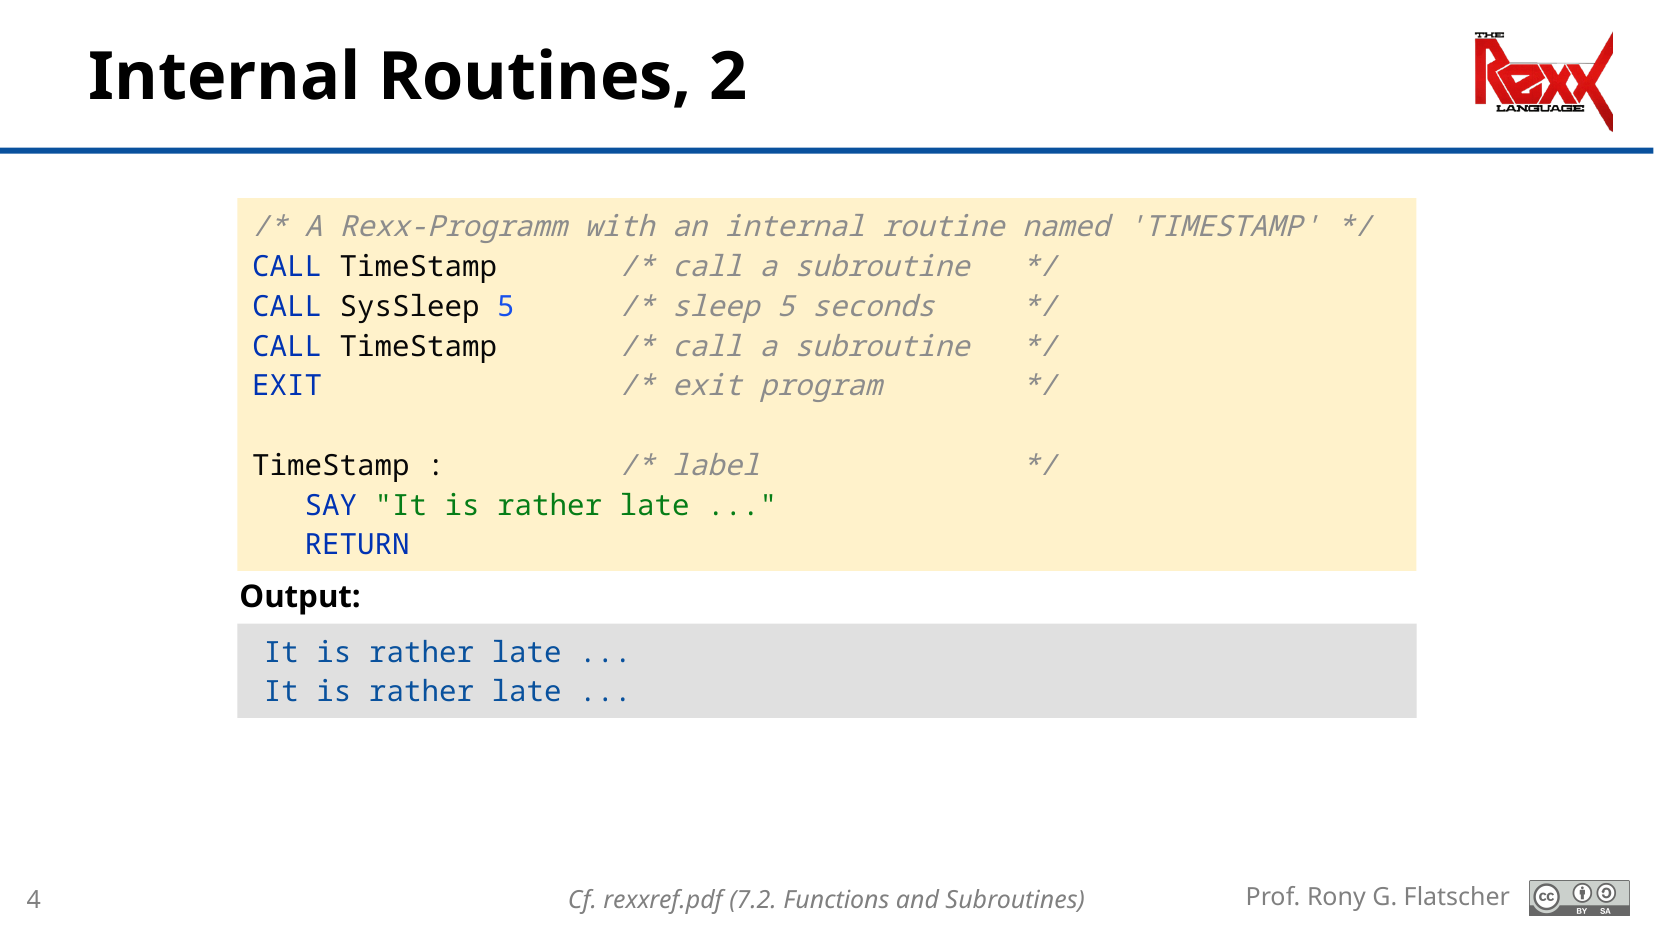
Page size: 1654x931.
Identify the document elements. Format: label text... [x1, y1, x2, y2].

text_box /* A Rexx-Programm with an internal routine named 'TIMESTAMP' */ CALL TimeStamp /* call a subroutine */ CALL SysSleep 5 /* sleep 5 seconds */ CALL TimeStamp /* call a subroutine */ EXIT /* exit program */ TimeStamp : /* label */ SAY "It is rather late ..." RETURN [237, 198, 1417, 555]
title Internal Routines, 2 [29, 0, 1654, 148]
text_box Output: [224, 566, 390, 623]
text_box Cf. rexxref.pdf (7.2. Functions and Subroutines) [0, 874, 1654, 922]
text_box It is rather late ... It is rather late ... [237, 623, 1417, 715]
